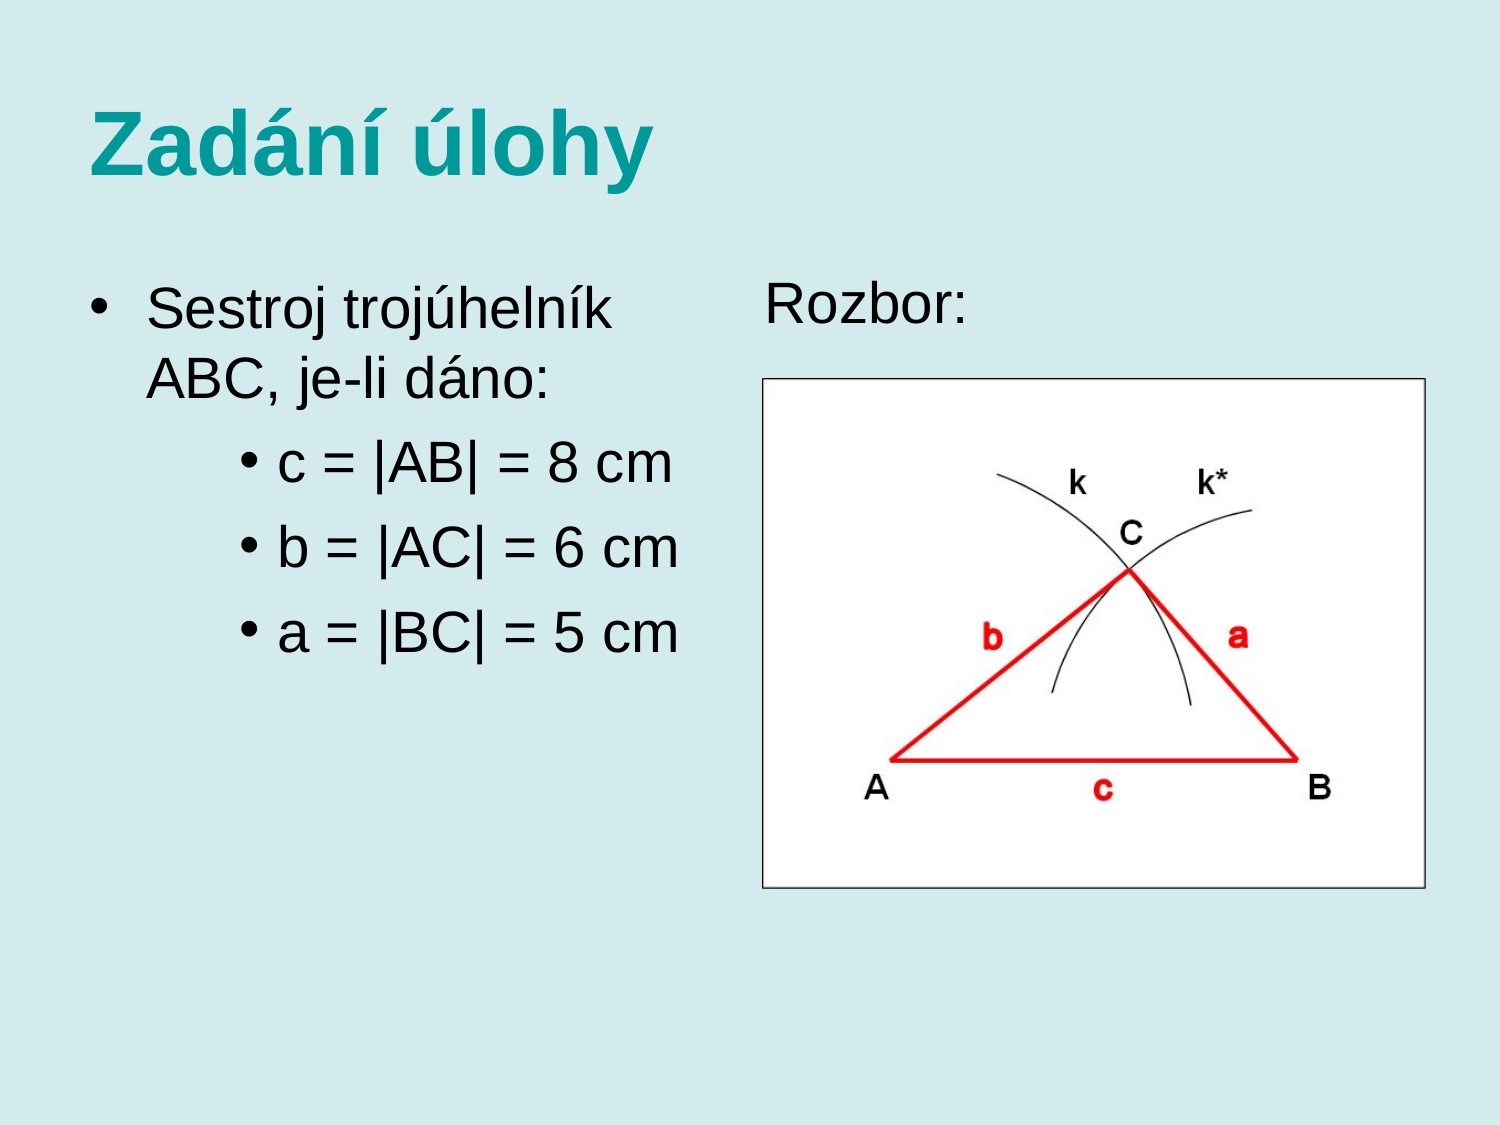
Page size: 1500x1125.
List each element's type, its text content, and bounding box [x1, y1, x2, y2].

list Sestroj trojúhelník ABC, je-li dáno: c = |AB| = 8 cm b = |AC| = 6 cm a = |BC| = 5 cm [75, 262, 738, 1006]
text_box Rozbor: [749, 257, 1105, 343]
title Zadání úlohy [75, 45, 1426, 233]
picture [762, 378, 1426, 889]
